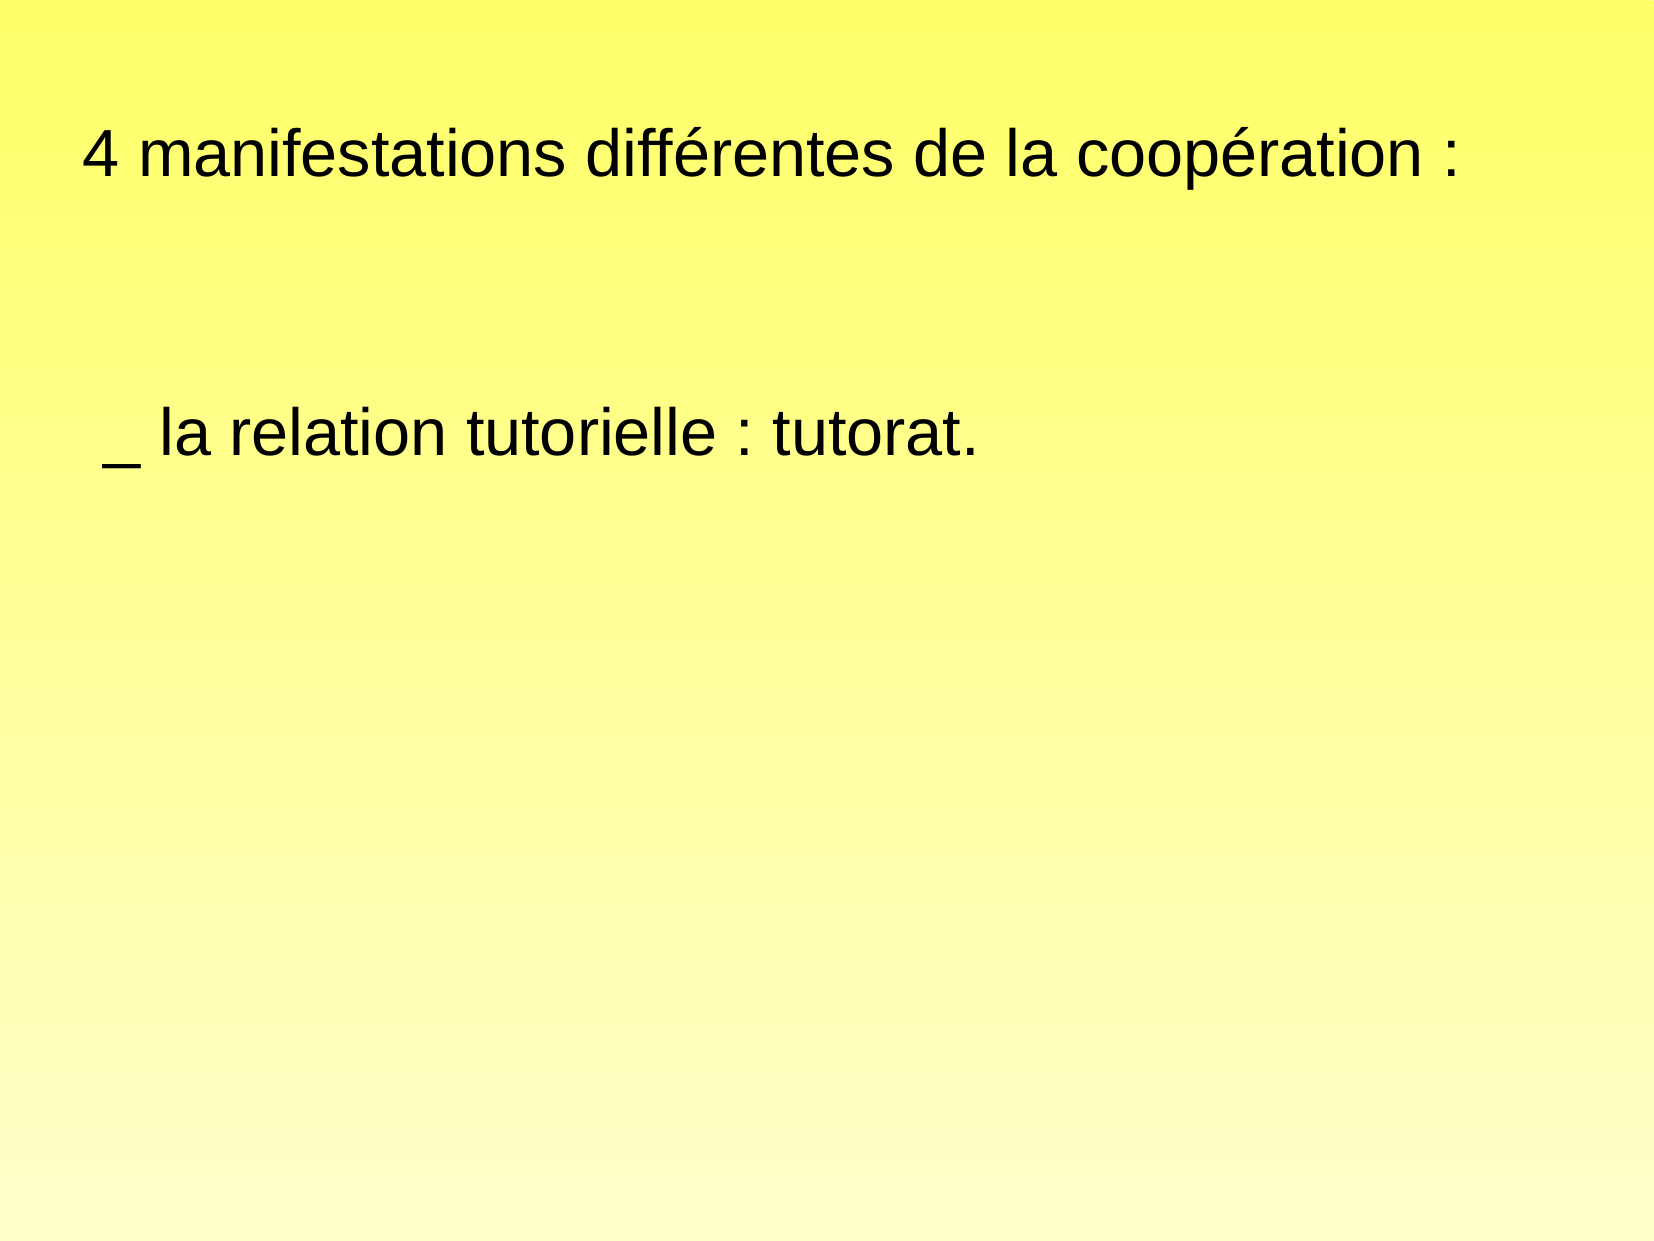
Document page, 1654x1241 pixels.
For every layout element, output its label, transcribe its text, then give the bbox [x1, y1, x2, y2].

list _ la relation tutorielle : tutorat. [85, 290, 1574, 1010]
title 4 manifestations différentes de la coopération : [82, 49, 1571, 257]
